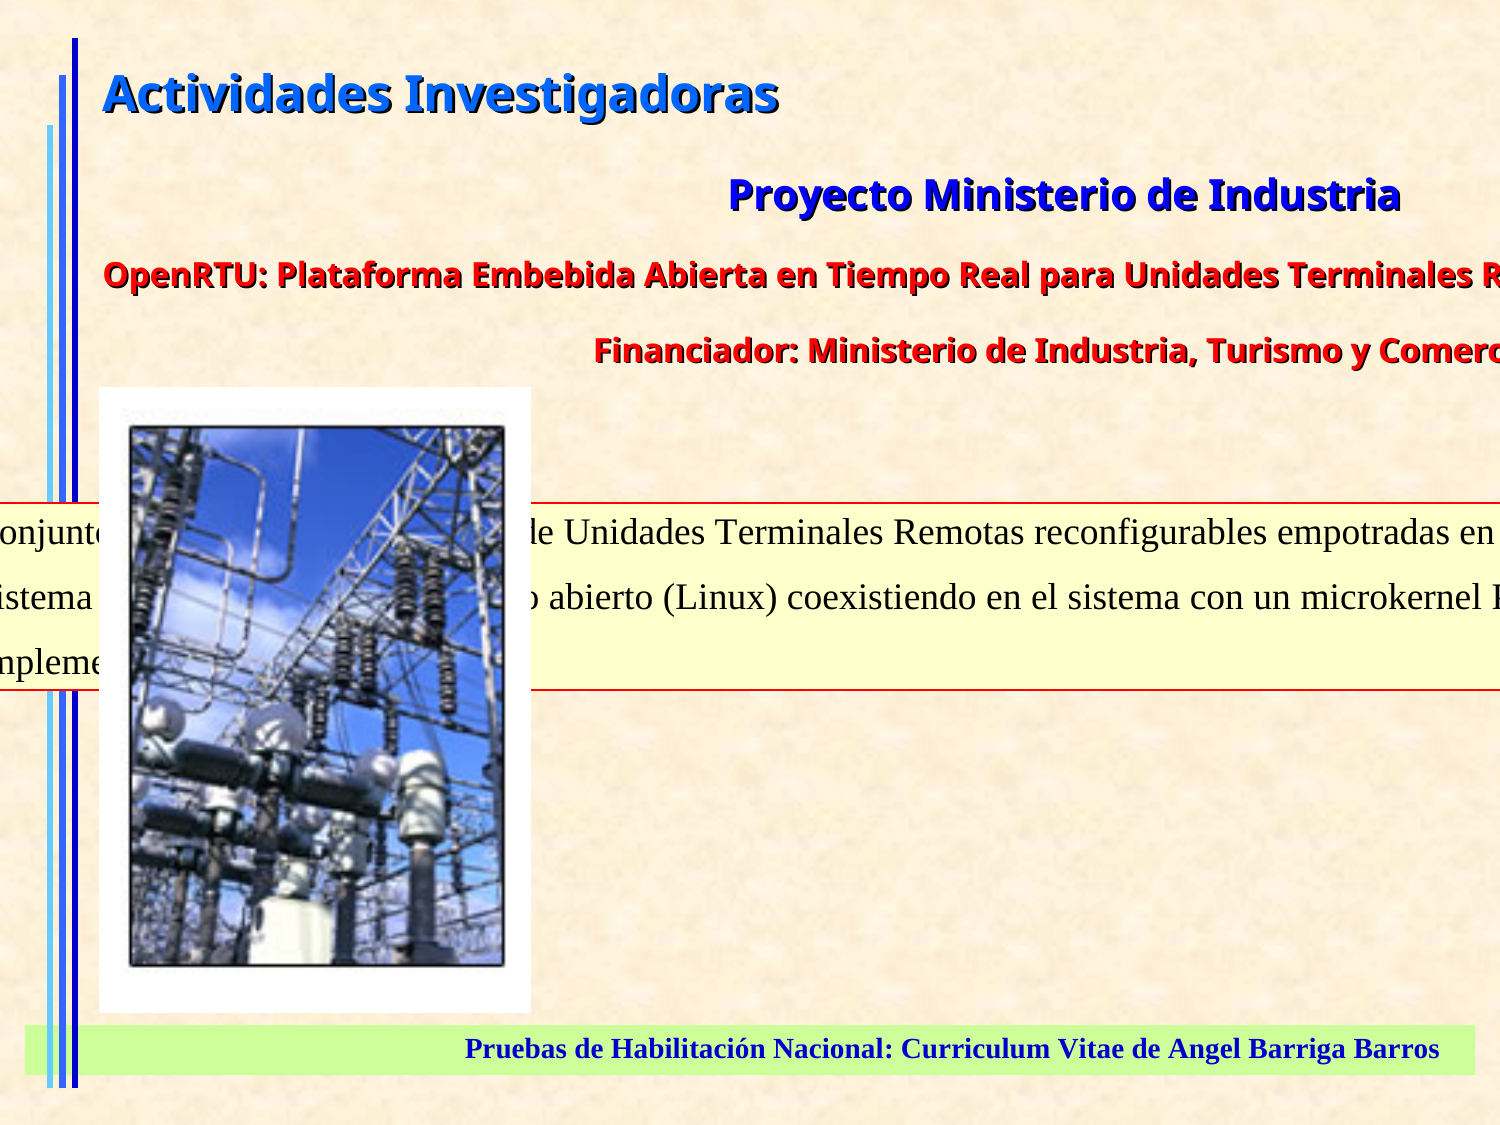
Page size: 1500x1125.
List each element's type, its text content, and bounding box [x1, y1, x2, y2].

picture [66, 690, 72, 1025]
text_box Proyecto Ministerio de Industria OpenRTU: Plataforma Embebida Abierta en Tiempo Real para Unidades Terminales Remotas en Sistemas de Control Financiador: Ministerio de Industria, Turismo y Comercio [87, 99, 1463, 426]
text_box Conjunto de librerías para el diseño de Unidades Terminales Remotas reconfigurables empotradas en un chip. Sistema operativo genérico de código abierto (Linux) coexistiendo en el sistema con un microkernel POSIX de tiempo real (RTLinux). Implementación sobre FPGA. [0, 503, 99, 690]
picture [0, 0, 1500, 1125]
text_box Actividades Investigadoras [87, 49, 794, 99]
picture [53, 690, 59, 1025]
picture [1496, 348, 1500, 358]
text_box Conjunto de librerías para el diseño de Unidades Terminales Remotas reconfigurables empotradas en un chip. Sistema operativo genérico de código abierto (Linux) coexistiendo en el sistema con un microkernel POSIX de tiempo real (RTLinux). Implementación sobre FPGA. [531, 503, 1500, 690]
